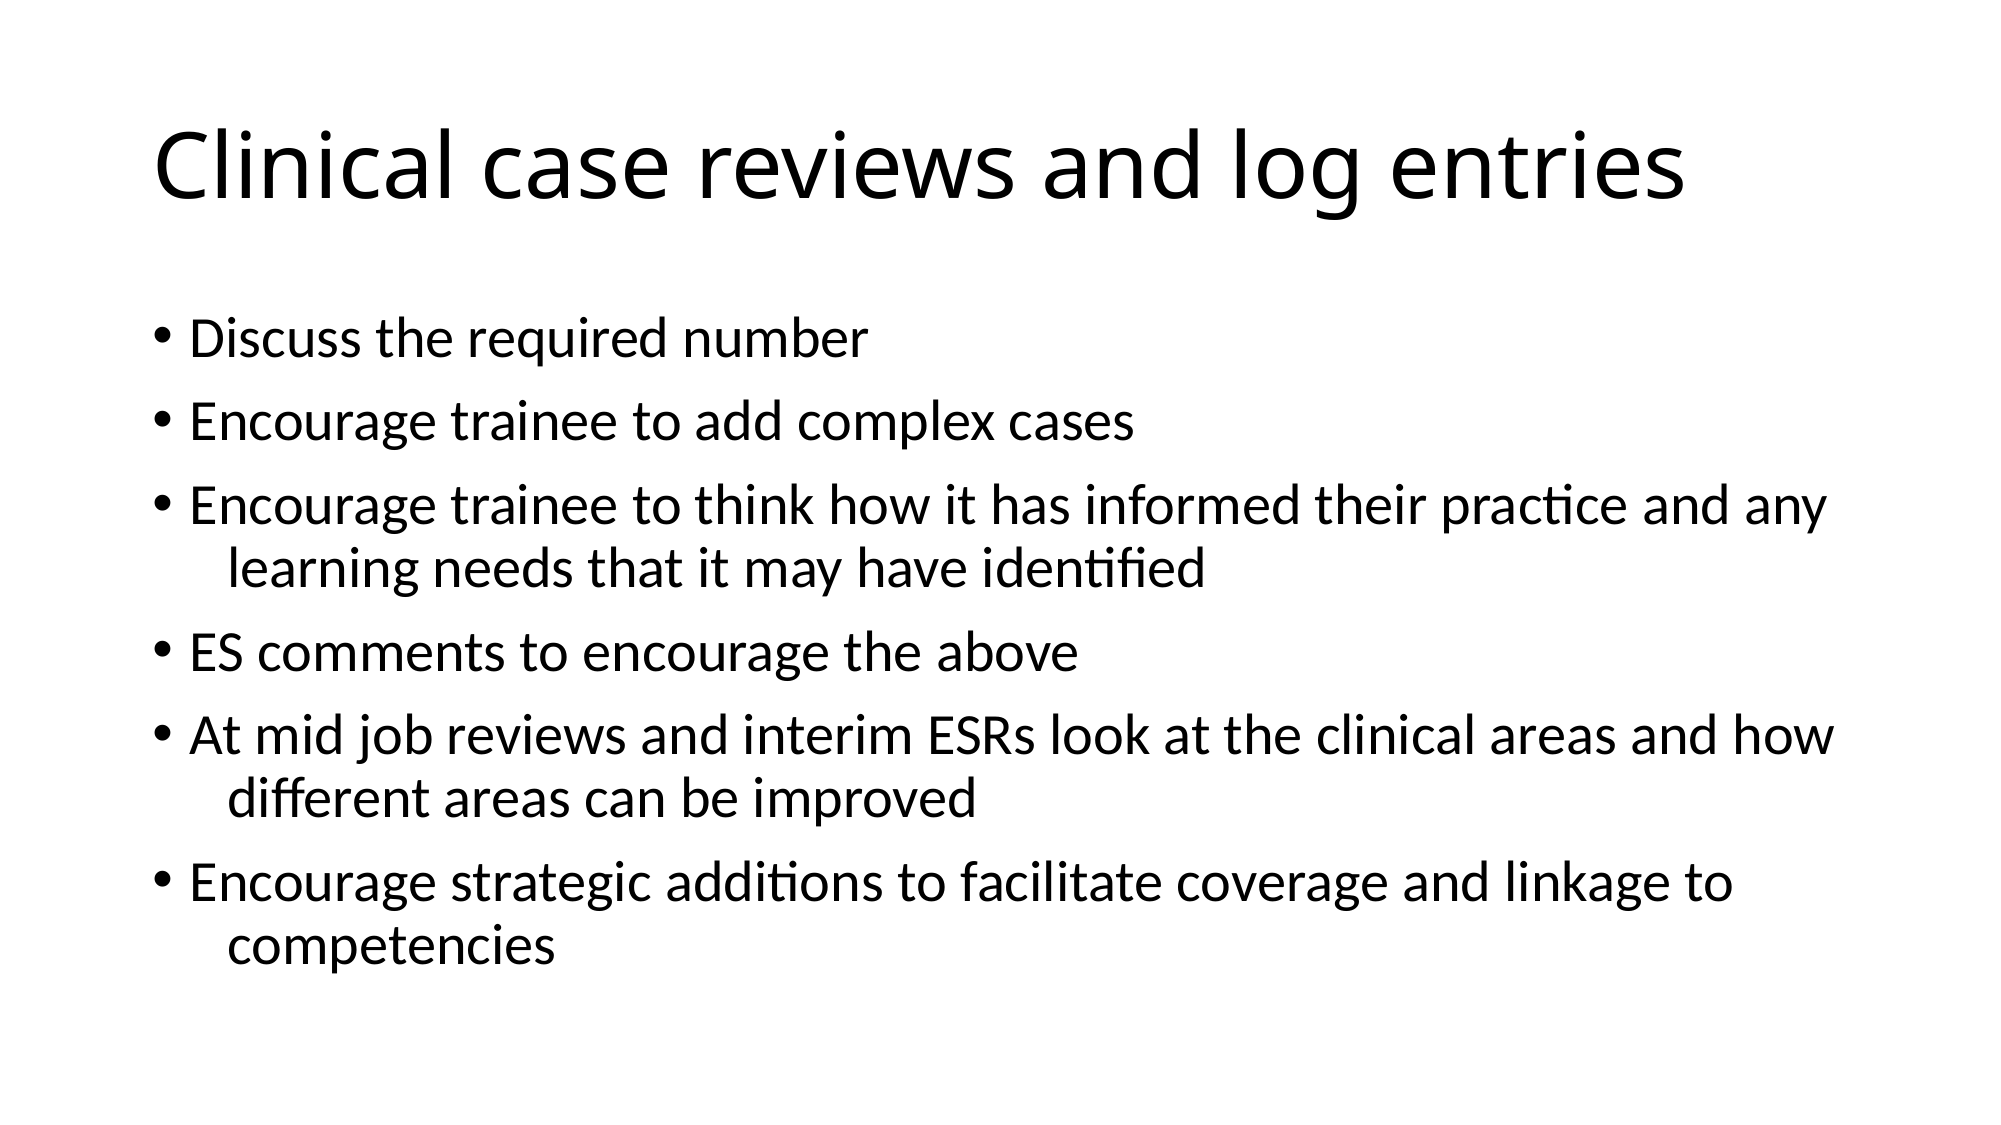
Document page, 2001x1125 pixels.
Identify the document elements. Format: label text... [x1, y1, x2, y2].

list Discuss the required number Encourage trainee to add complex cases Encourage trainee to think how it has informed their practice and any learning needs that it may have identified ES comments to encourage the above At mid job reviews and interim ESRs look at the clinical areas and how different areas can be improved Encourage strategic additions to facilitate coverage and linkage to competencies [137, 299, 1863, 1014]
title Clinical case reviews and log entries [137, 59, 1863, 278]
